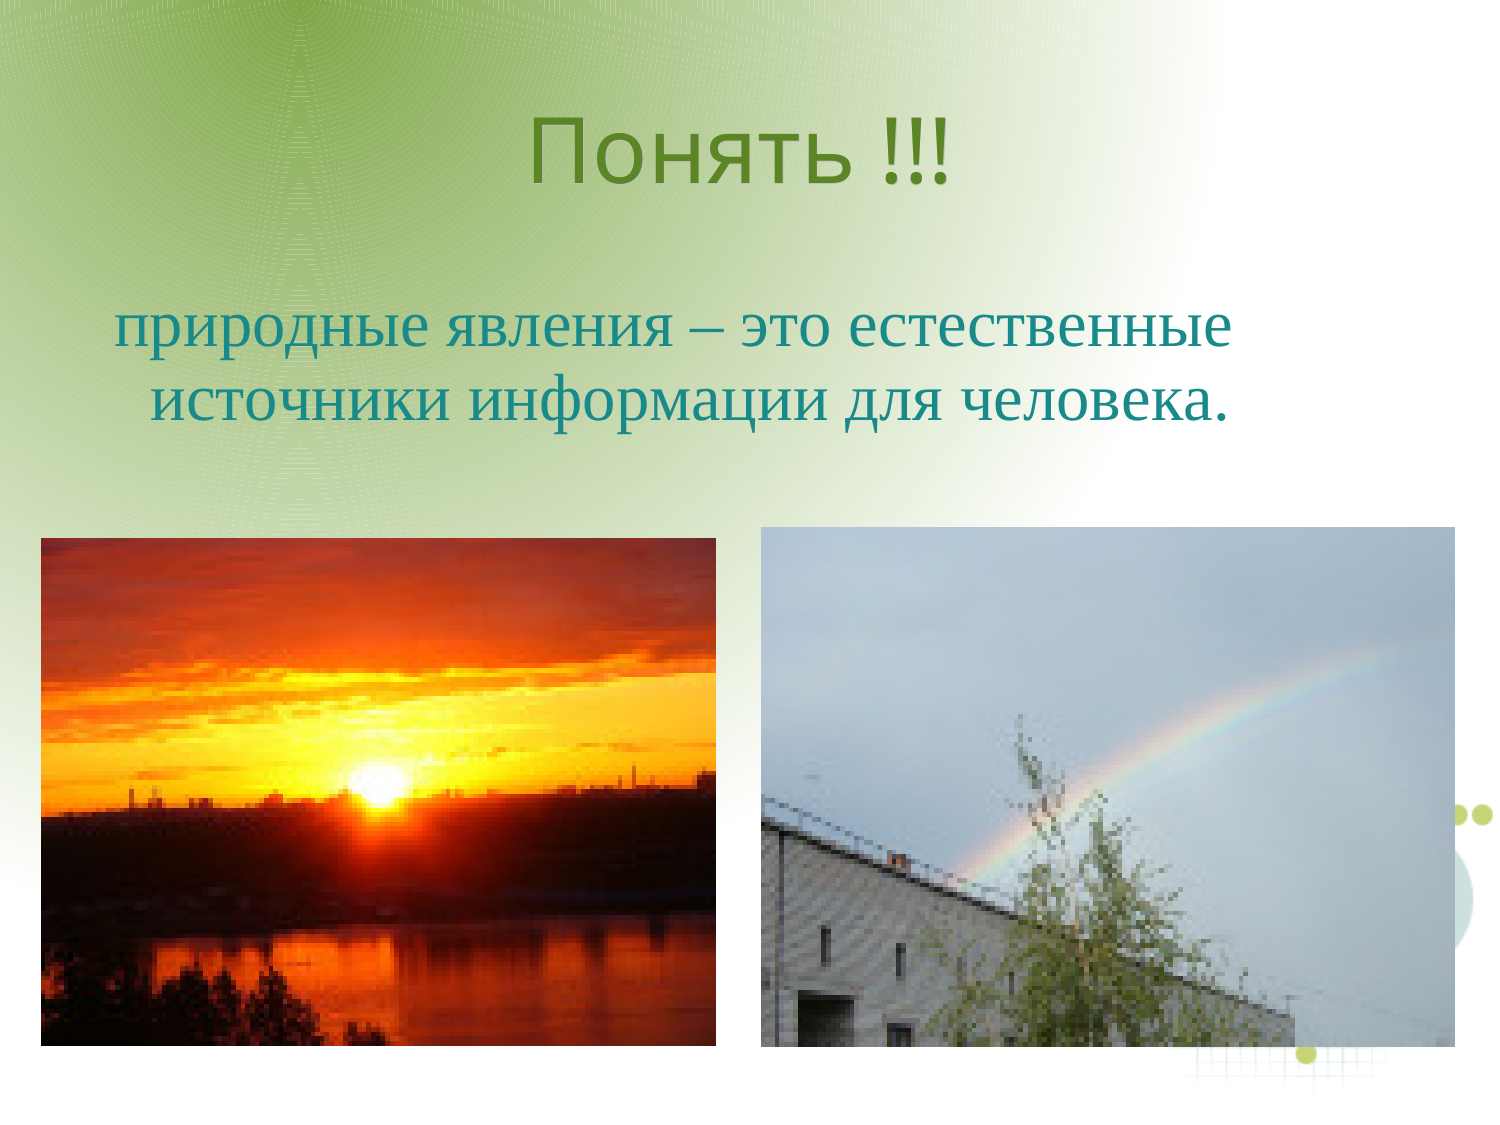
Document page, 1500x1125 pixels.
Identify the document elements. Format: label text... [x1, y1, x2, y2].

picture [41, 538, 716, 1046]
title Понять !!! [76, 54, 1427, 243]
picture [761, 527, 1500, 1098]
list природные явления – это естественные источники информации для человека. [64, 278, 1415, 509]
